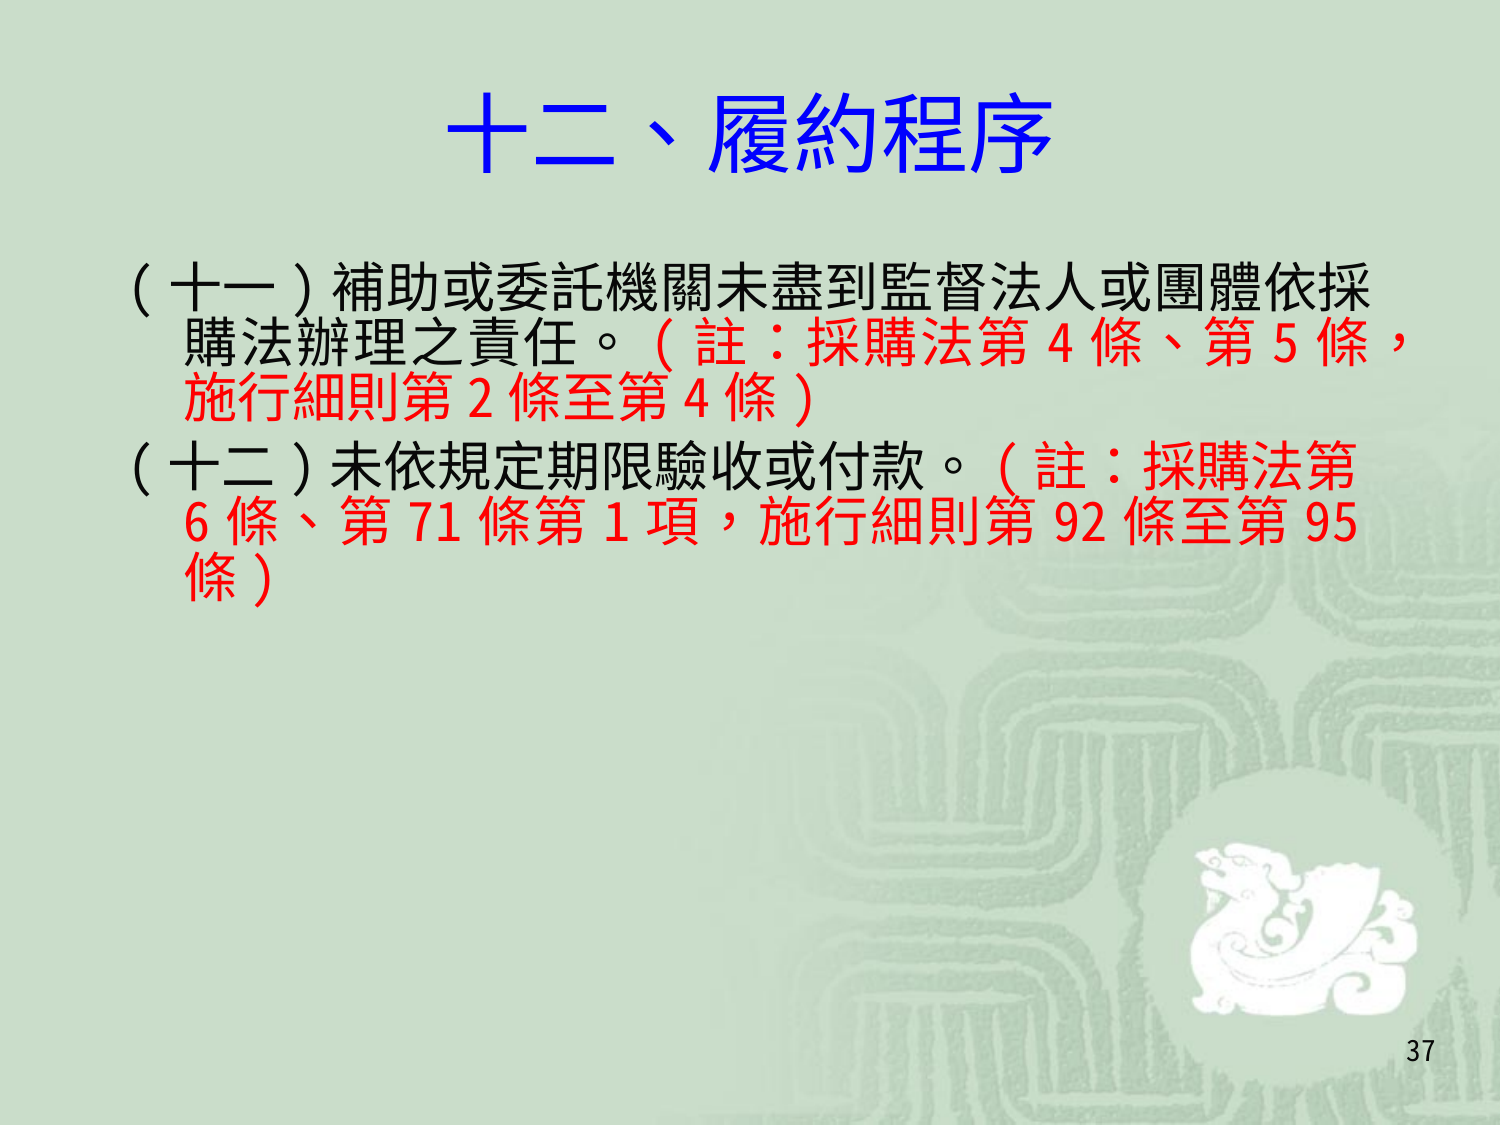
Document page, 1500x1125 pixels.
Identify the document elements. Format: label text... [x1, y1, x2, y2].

list (十一)補助或委託機關未盡到監督法人或團體依採購法辦理之責任。(註：採購法第4條、第5條，施行細則第2條至第4條) (十二)未依規定期限驗收或付款。(註：採購法第6條、第71條第1項，施行細則第92條至第95條) [112, 255, 1388, 1014]
picture [0, 0, 1500, 1125]
title 十二、履約程序 [49, 37, 1451, 225]
text_box <編號> [1074, 1024, 1451, 1103]
